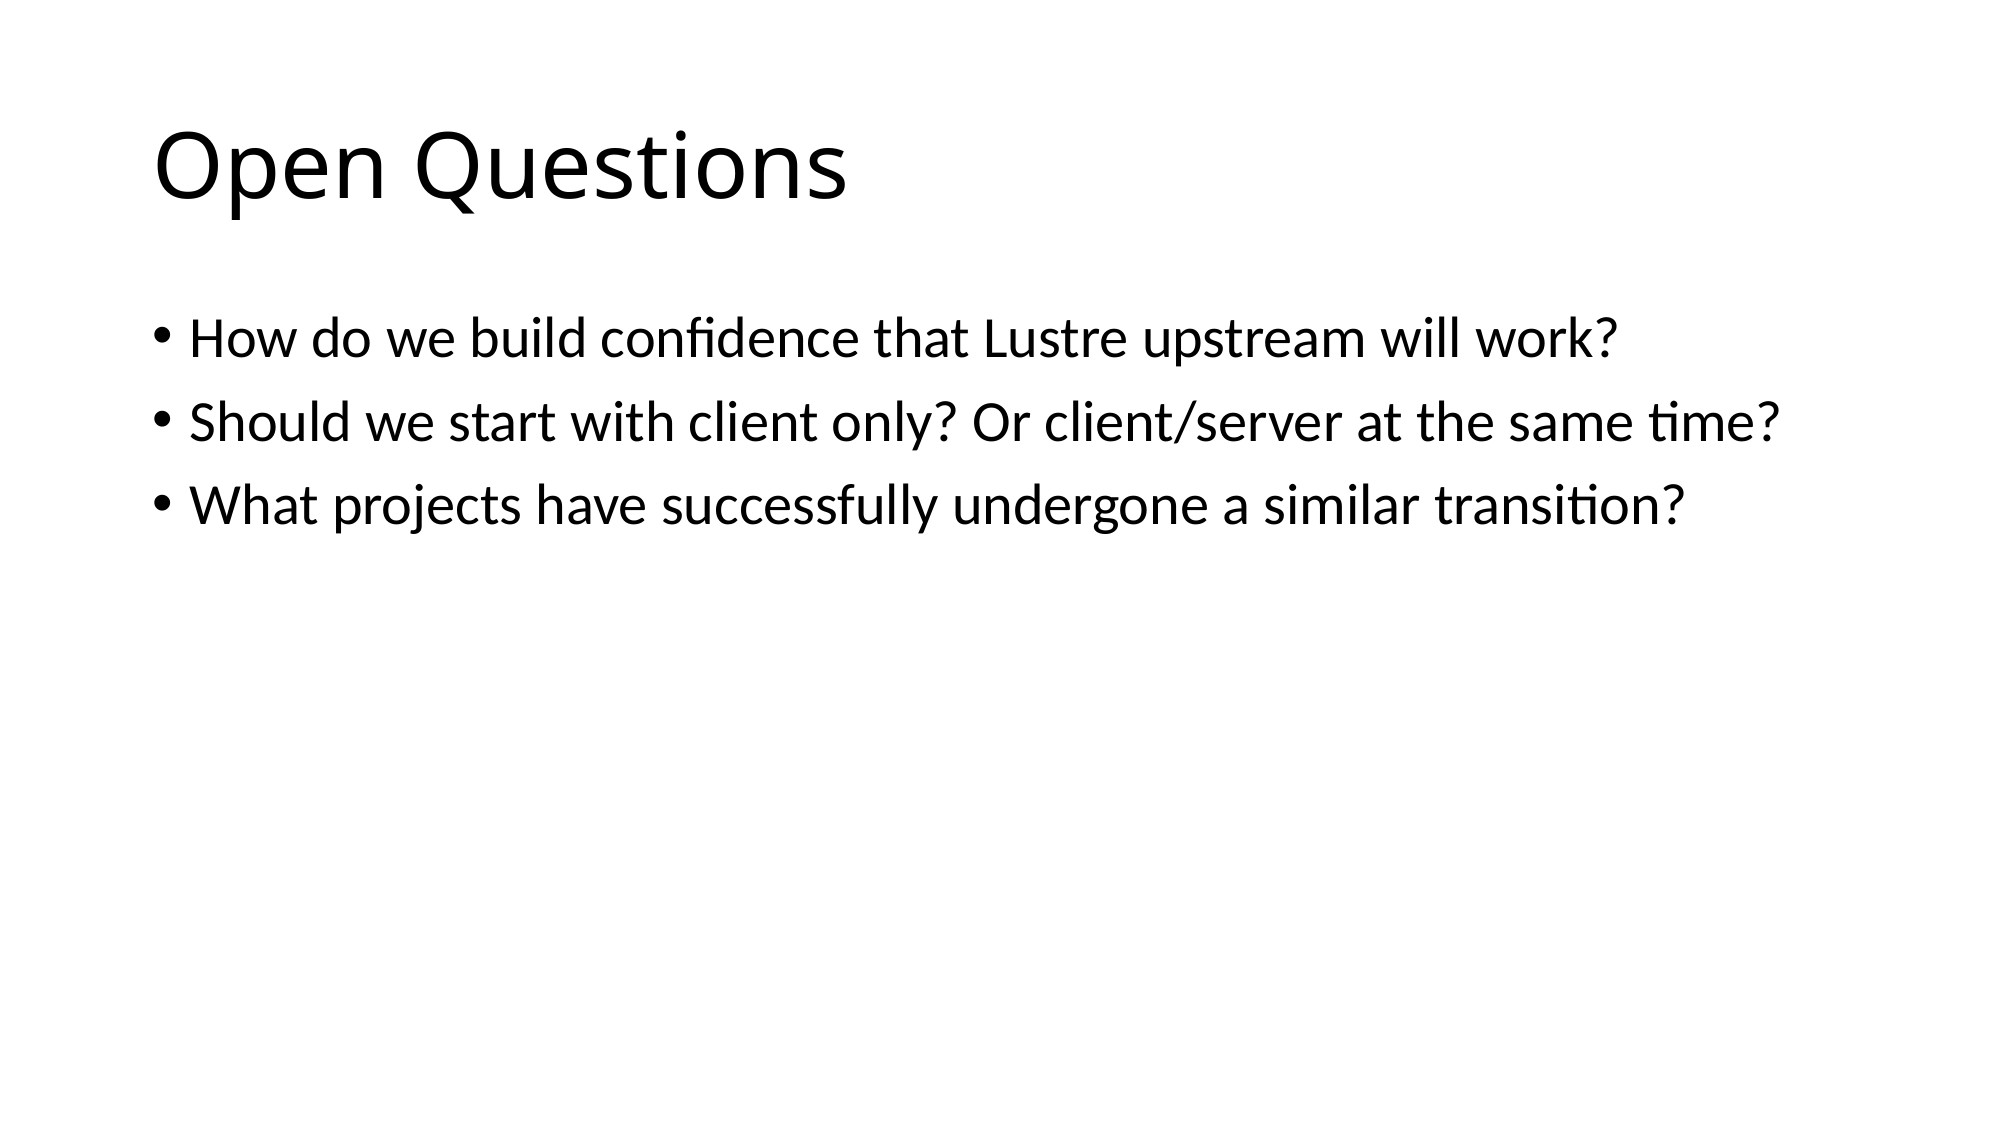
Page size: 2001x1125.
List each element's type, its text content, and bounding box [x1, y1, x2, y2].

title Open Questions [137, 59, 1863, 278]
list How do we build confidence that Lustre upstream will work? Should we start with client only? Or client/server at the same time? What projects have successfully undergone a similar transition? [137, 299, 1863, 1014]
